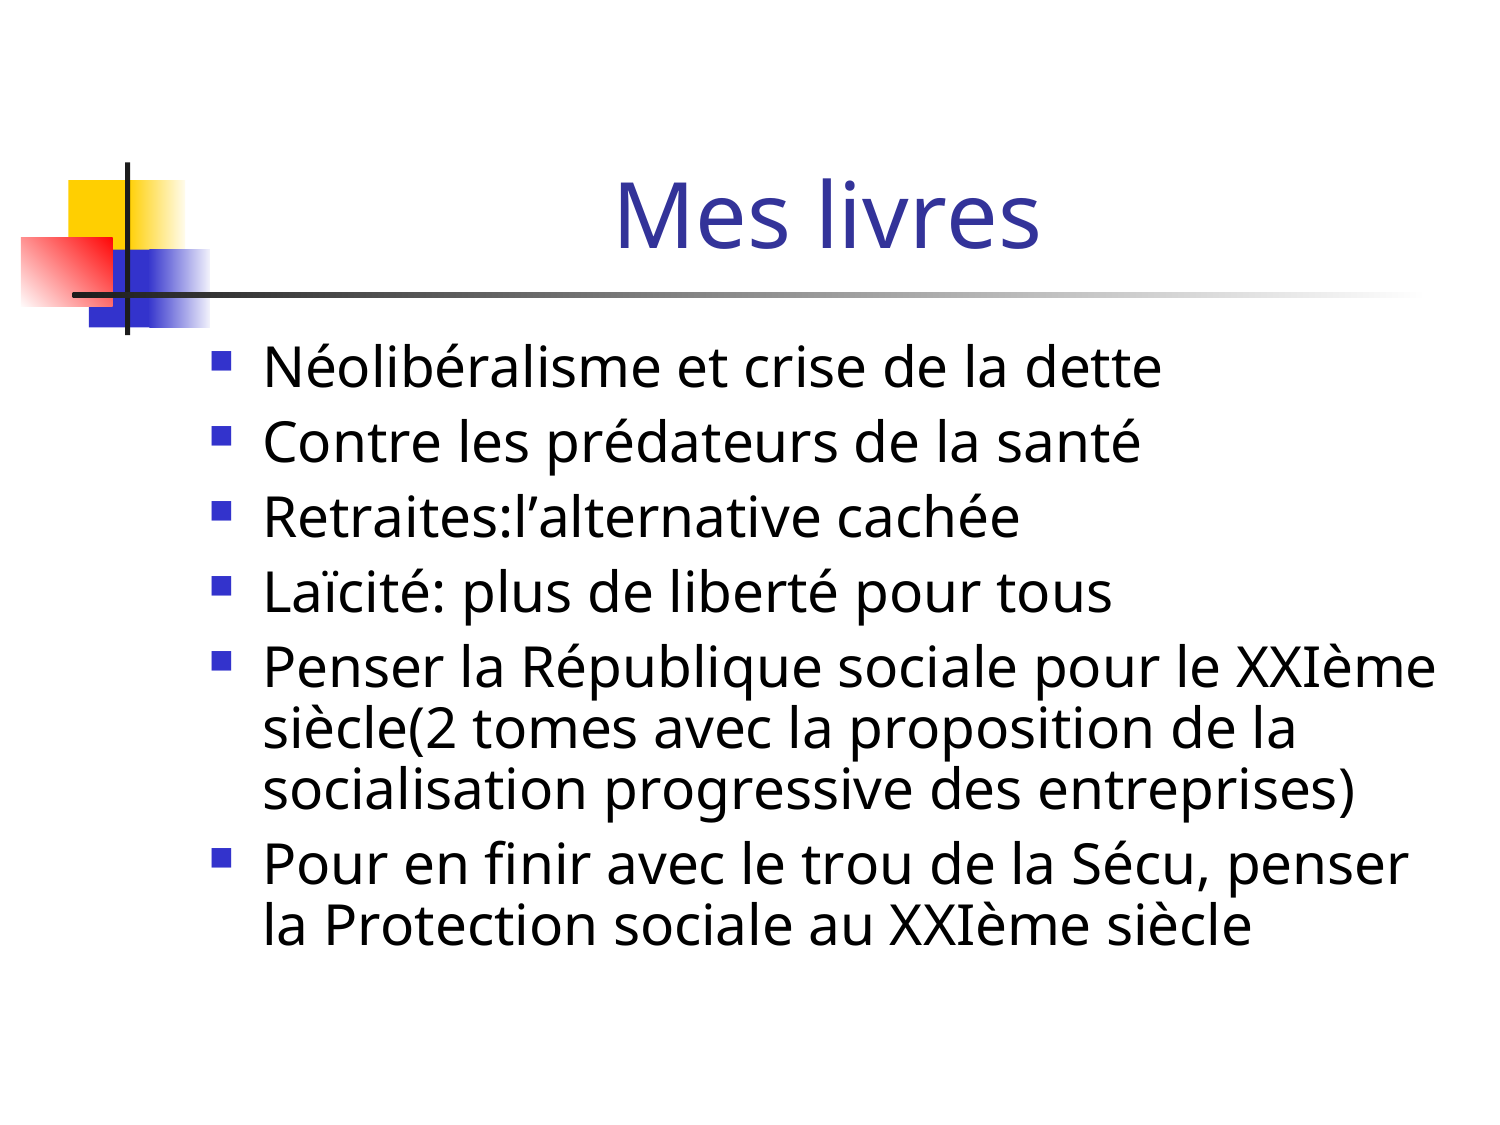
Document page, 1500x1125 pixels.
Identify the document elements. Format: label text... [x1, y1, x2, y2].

list Néolibéralisme et crise de la dette Contre les prédateurs de la santé Retraites:l’alternative cachée Laïcité: plus de liberté pour tous Penser la République sociale pour le XXIème siècle(2 tomes avec la proposition de la socialisation progressive des entreprises) Pour en finir avec le trou de la Sécu, penser la Protection sociale au XXIème siècle [193, 331, 1469, 1007]
title Mes livres [188, 35, 1468, 276]
